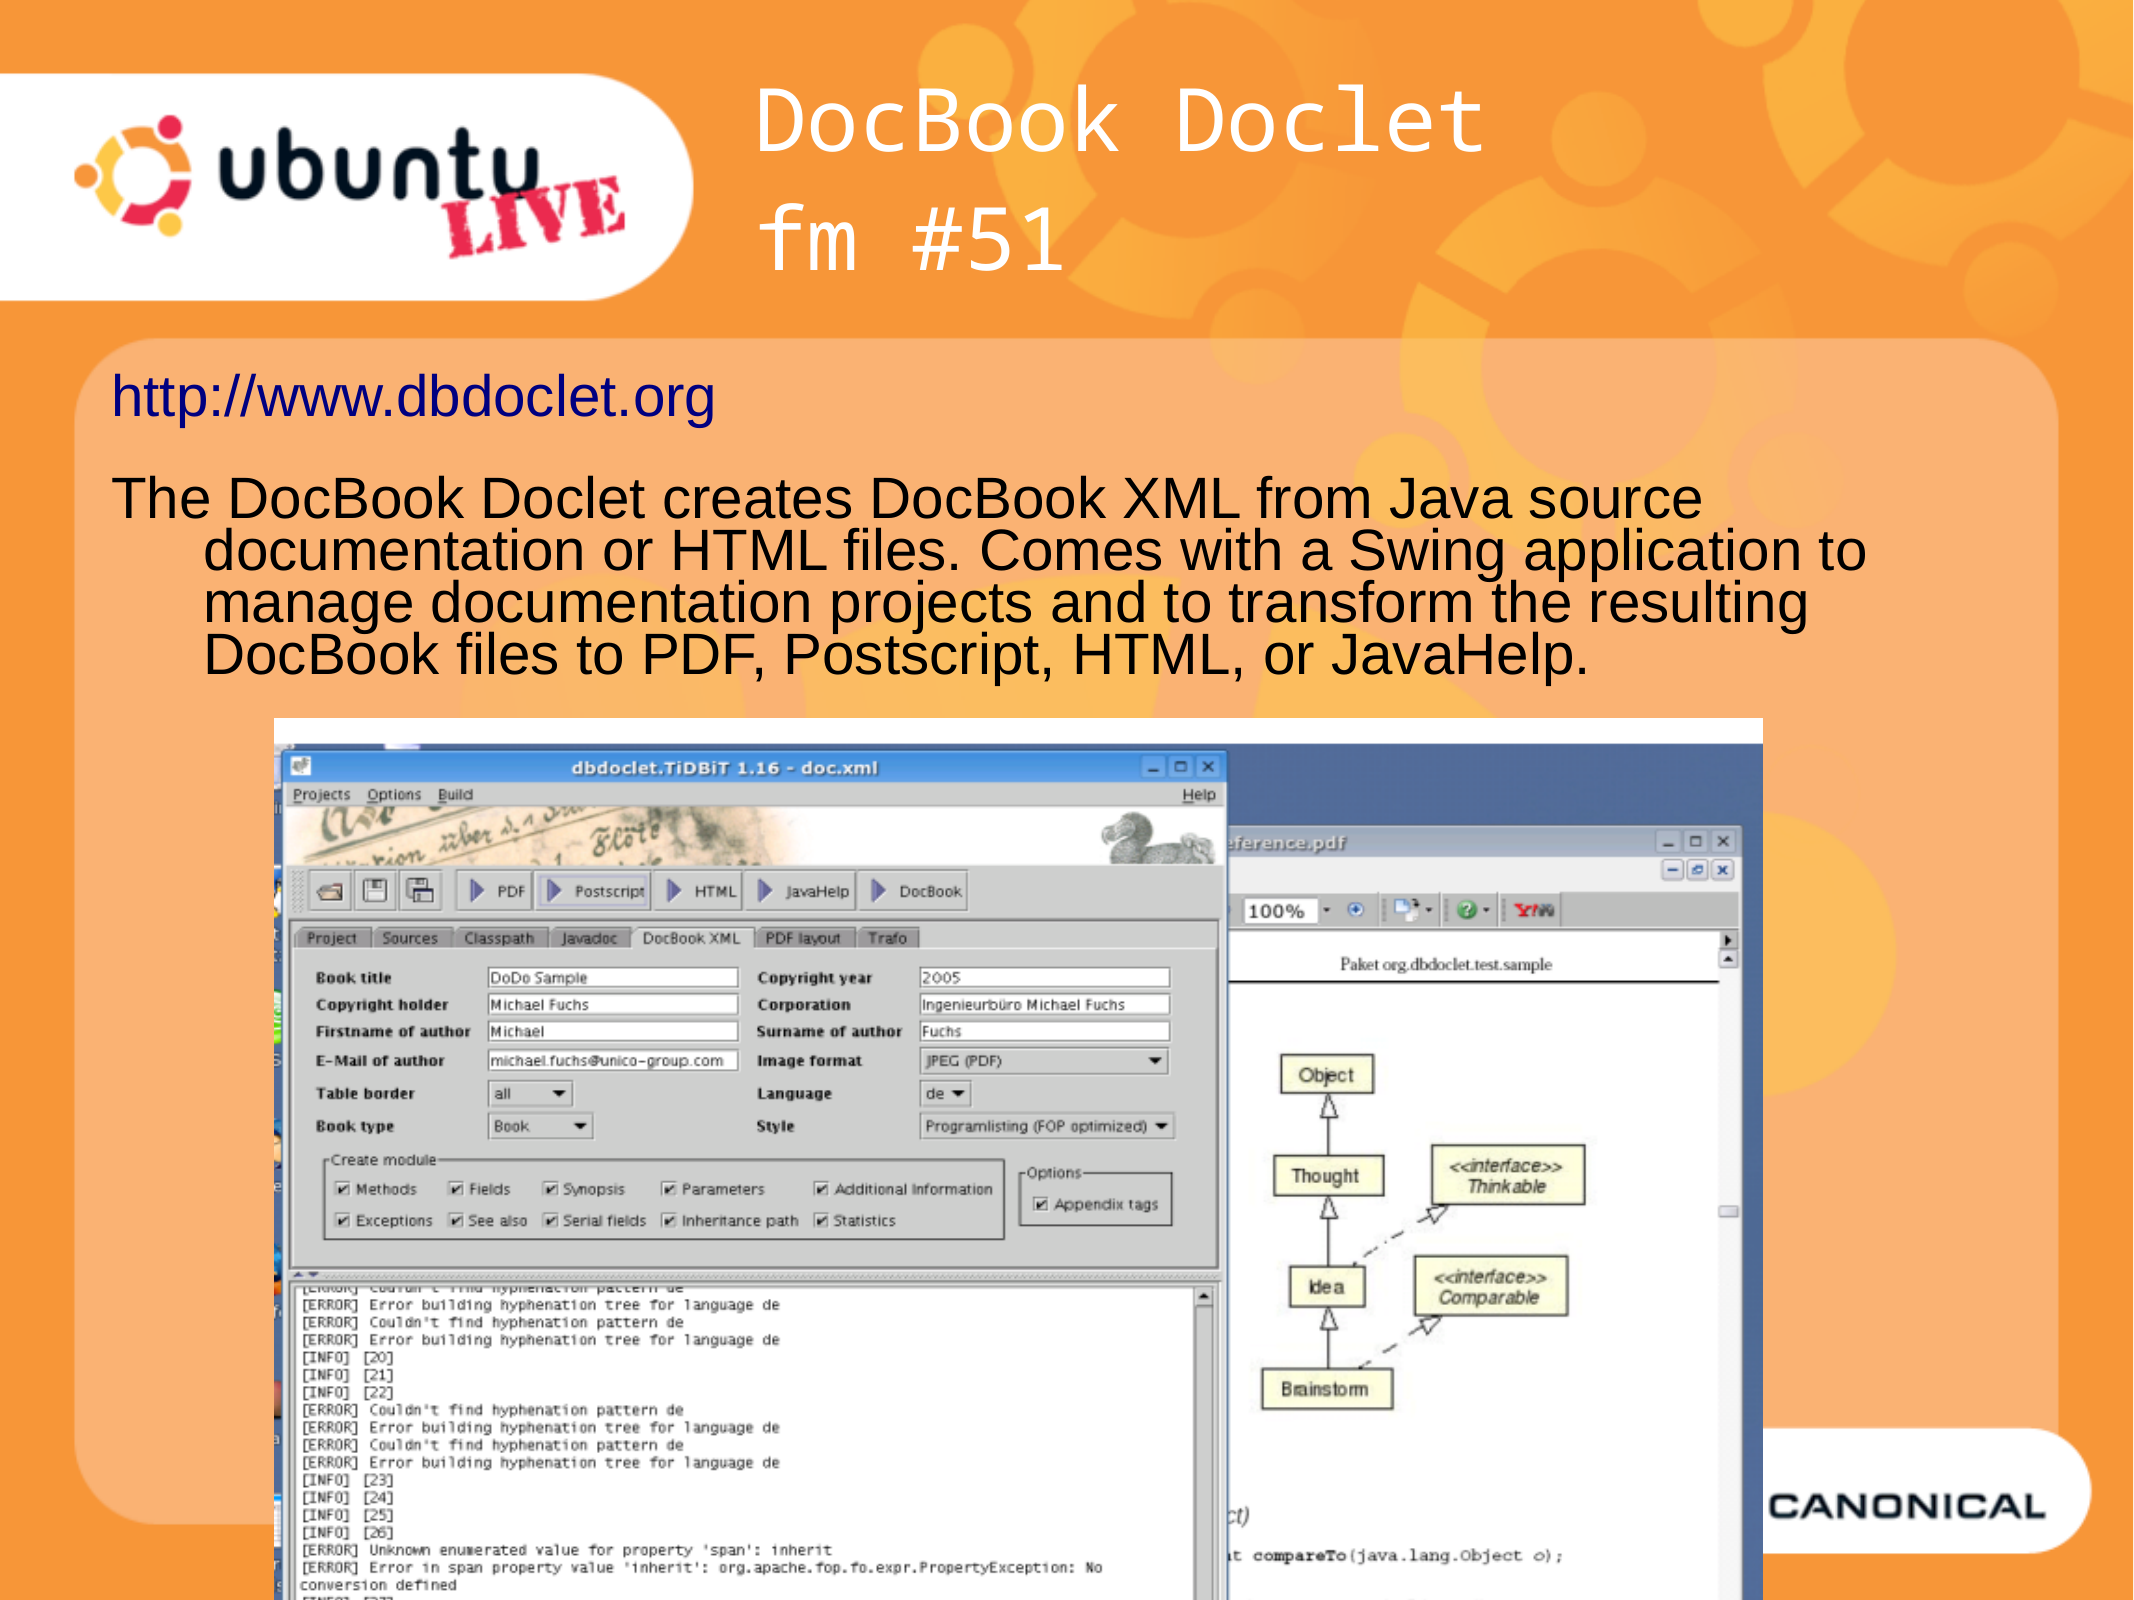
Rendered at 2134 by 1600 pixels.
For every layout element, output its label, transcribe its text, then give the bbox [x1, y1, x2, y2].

picture [0, 0, 2134, 1600]
title DocBook Doclet fm #51 [750, 53, 2134, 301]
list http://www.dbdoclet.org The DocBook Doclet creates DocBook XML from Java source documentation or HTML files. Comes with a Swing application to manage documentation projects and to transform the resulting DocBook files to PDF, Postscript, HTML, or JavaHelp. [66, 375, 2026, 1388]
